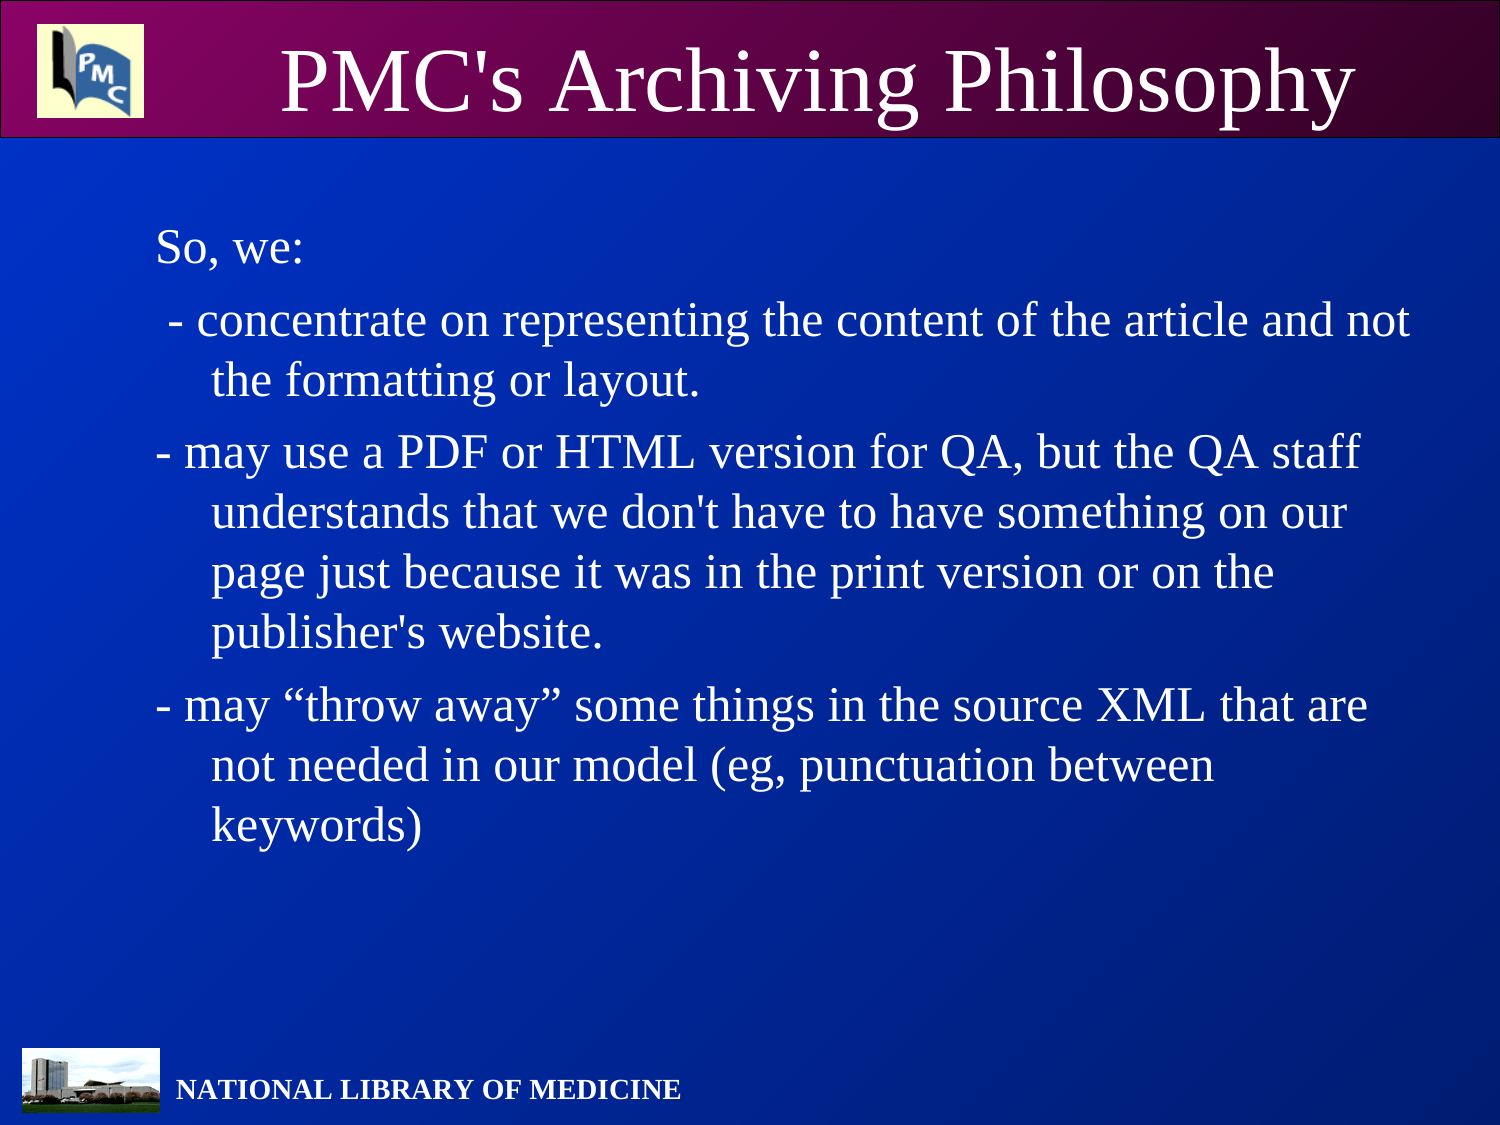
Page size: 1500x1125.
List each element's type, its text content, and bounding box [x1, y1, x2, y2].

list So, we: - concentrate on representing the content of the article and not the formatting or layout. - may use a PDF or HTML version for QA, but the QA staff understands that we don't have to have something on our page just because it was in the print version or on the publisher's website. - may “throw away” some things in the source XML that are not needed in our model (eg, punctuation between keywords) [140, 206, 1428, 1020]
title PMC's Archiving Philosophy [174, 11, 1463, 138]
picture [22, 1048, 160, 1113]
